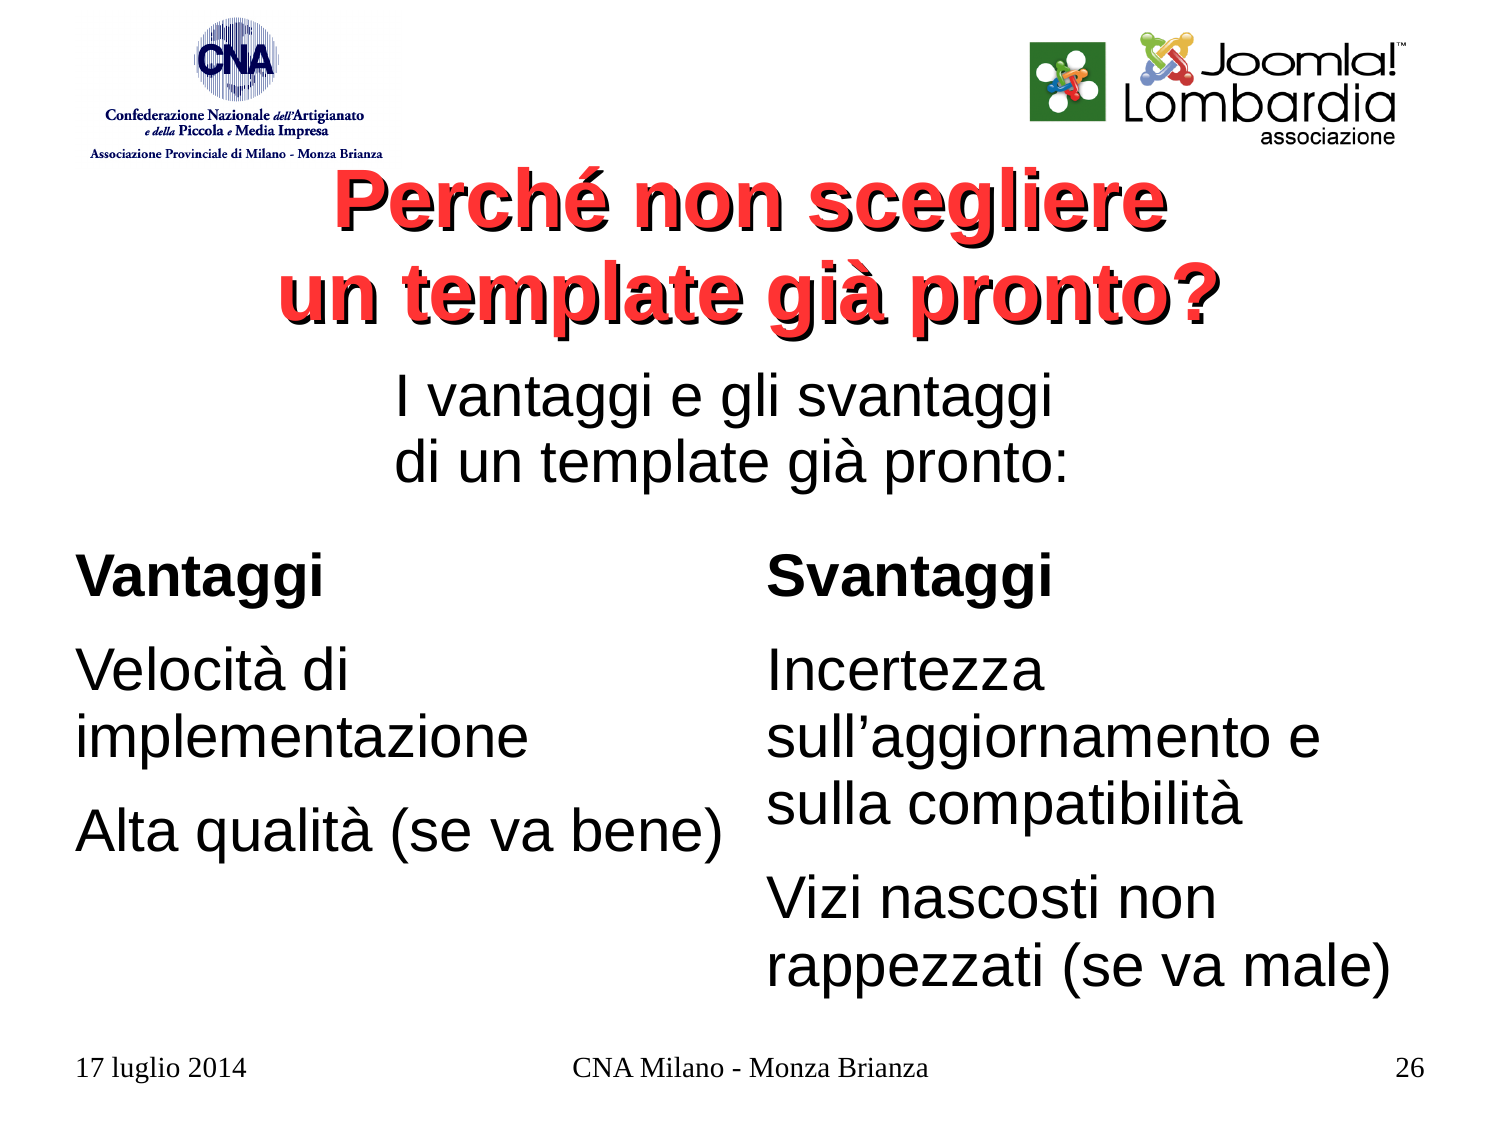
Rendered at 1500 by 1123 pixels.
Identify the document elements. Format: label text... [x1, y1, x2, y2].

text_box I vantaggi e gli svantaggi di un template già pronto: [70, 354, 1394, 504]
title Perché non scegliere un template già pronto? [75, 151, 1425, 339]
picture [75, 10, 402, 151]
picture [1012, 21, 1426, 169]
list Svantaggi Incertezza sull’aggiornamento e sulla compatibilità Vizi nascosti non rappezzati (se va male) [766, 541, 1426, 1010]
list Vantaggi Velocità di implementazione Alta qualità (se va bene) [75, 541, 734, 987]
